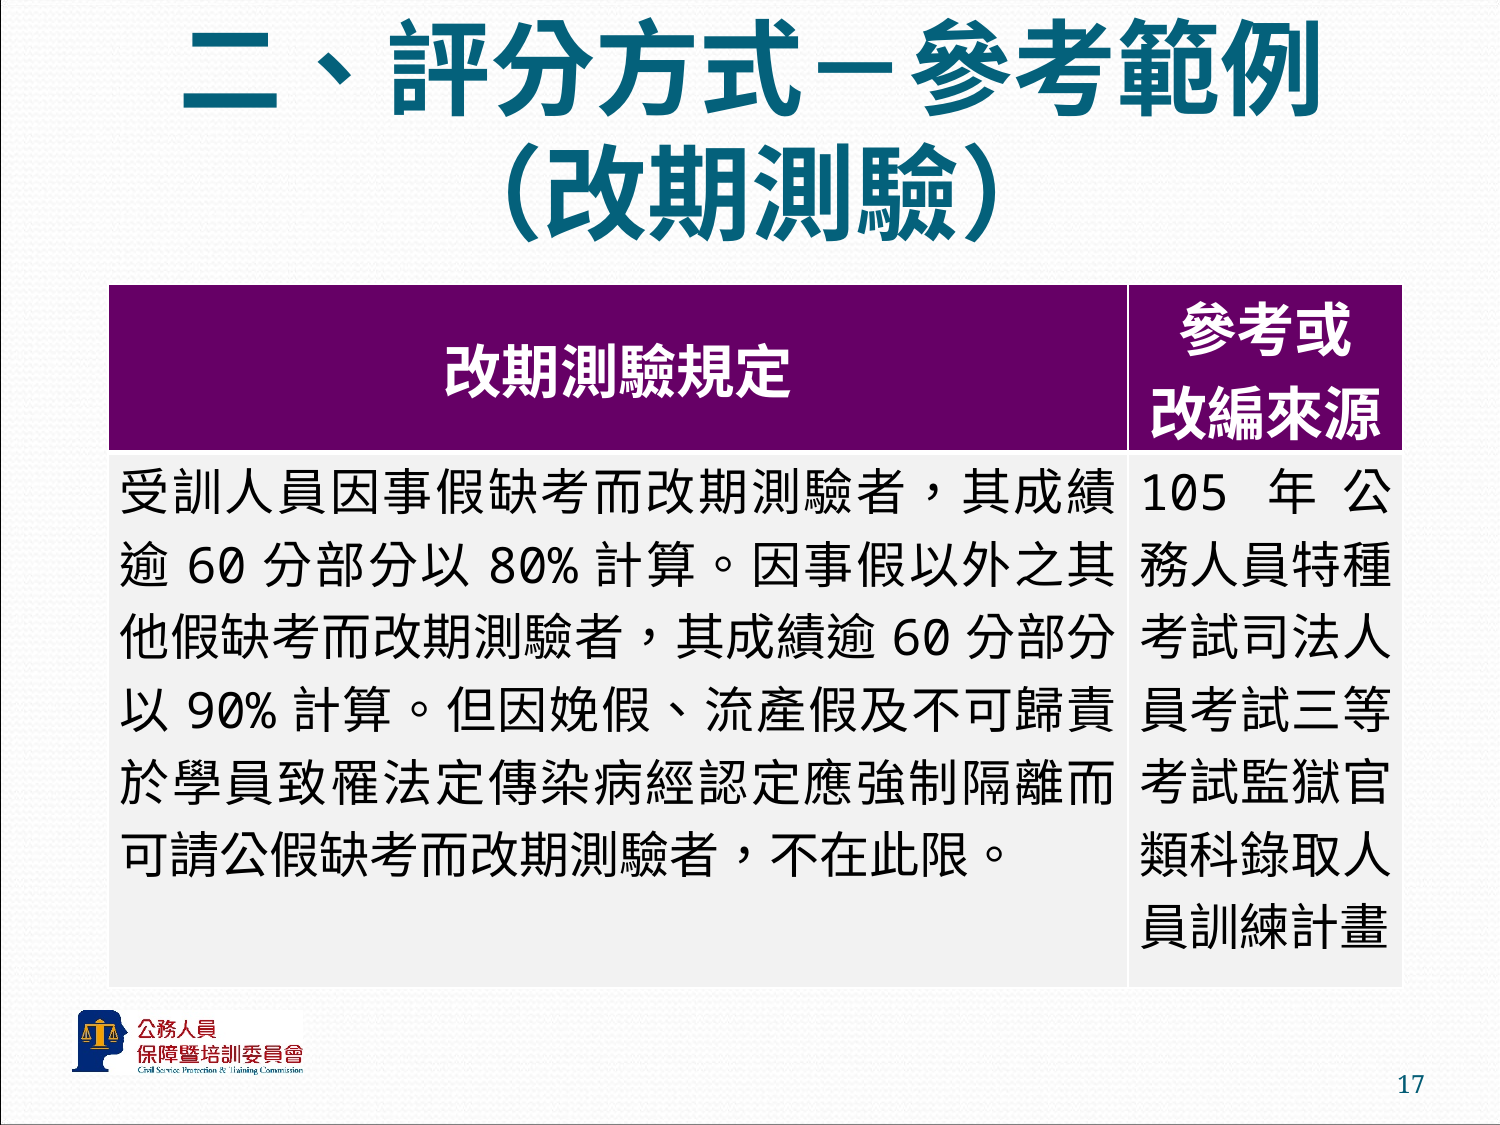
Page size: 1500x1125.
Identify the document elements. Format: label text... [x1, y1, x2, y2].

picture [0, 0, 1500, 1125]
title 二、評分方式－參考範例 （改期測驗） [72, 172, 1432, 254]
table_cell 105年公務人員特種考試司法人員考試三等考試監獄官類科錄取人員訓練計畫 [1129, 455, 1402, 987]
table_cell 受訓人員因事假缺考而改期測驗者，其成績逾60分部分以80%計算。因事假以外之其他假缺考而改期測驗者，其成績逾60分部分以90%計算。但因娩假、流產假及不可歸責於學員致罹法定傳染病經認定應強制隔離而可請公假缺考而改期測驗者，不在此限。 [109, 455, 1127, 987]
slide_number <編號> [1299, 1042, 1425, 1103]
table_header 參考或 改編來源 [1129, 285, 1402, 450]
table_header 改期測驗規定 [109, 285, 1127, 450]
